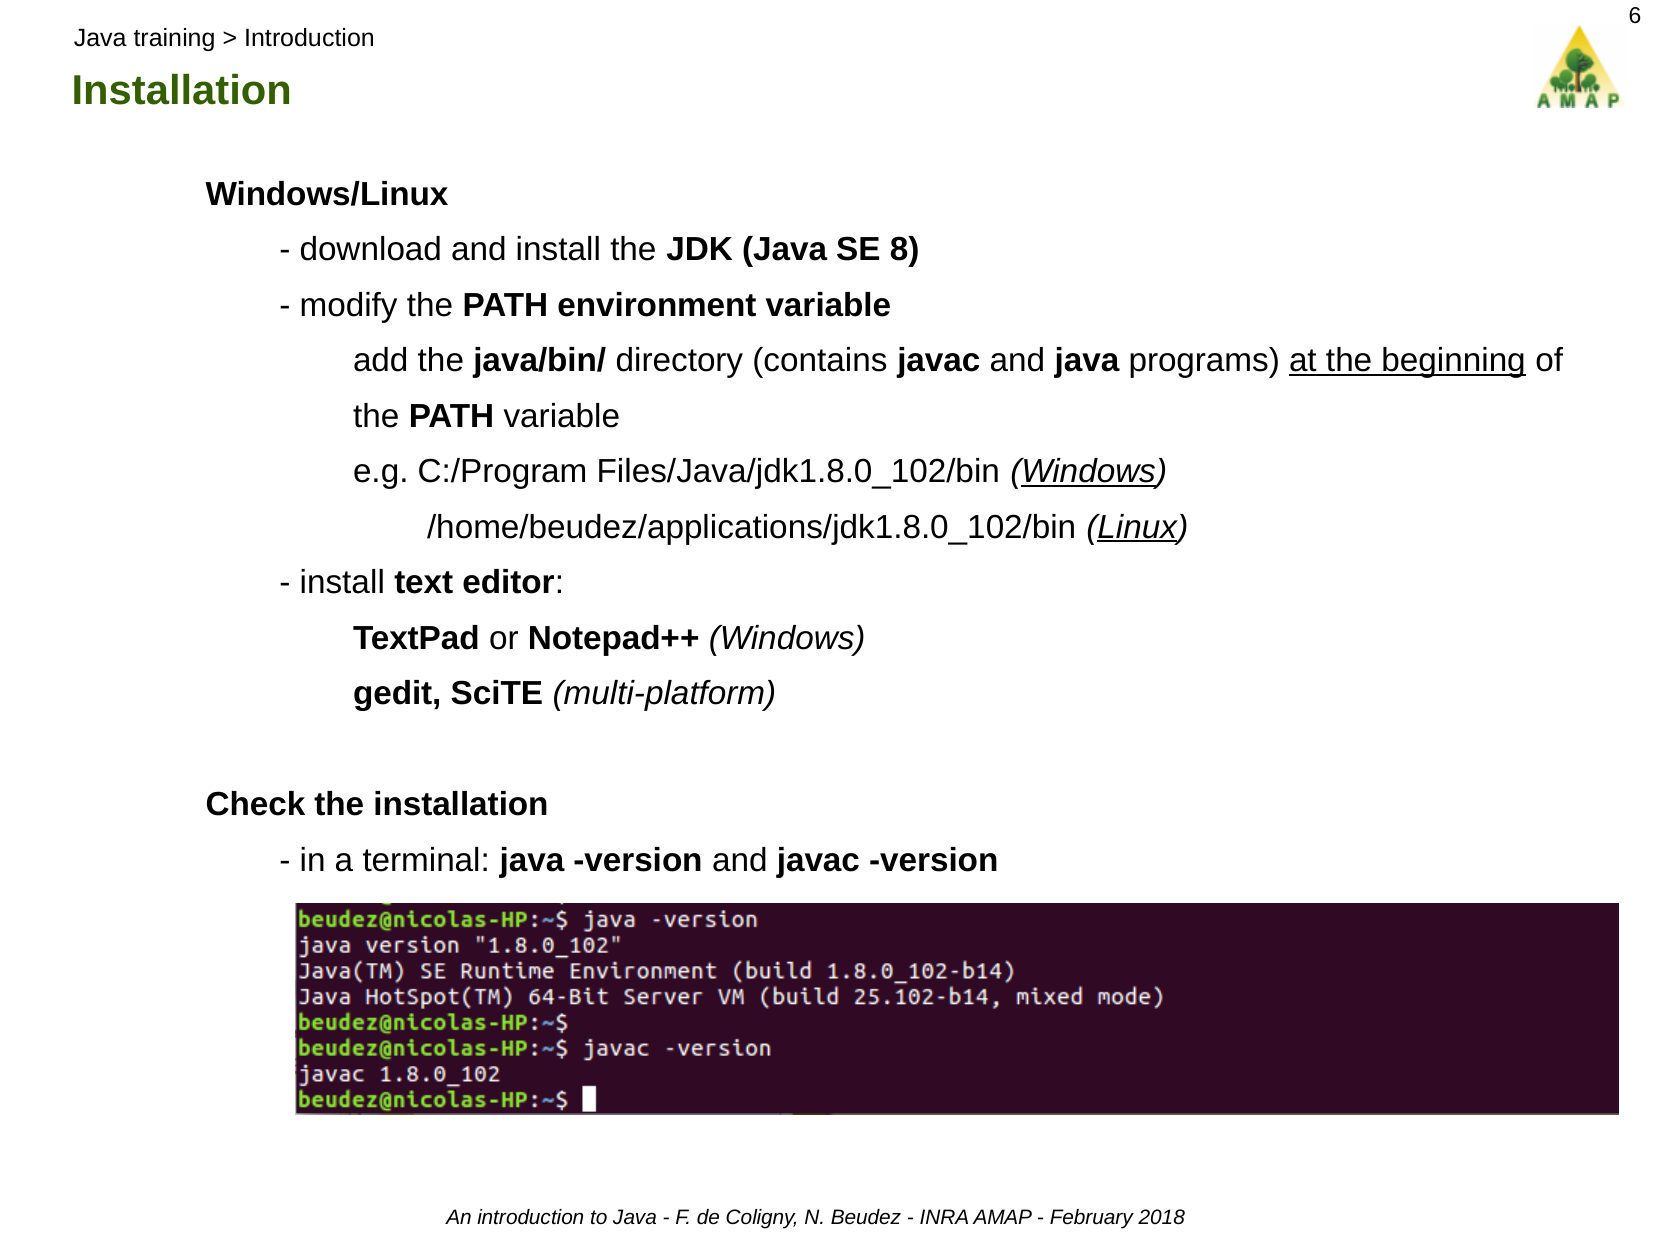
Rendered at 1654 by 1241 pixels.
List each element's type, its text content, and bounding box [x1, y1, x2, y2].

text_box Windows/Linux - download and install the JDK (Java SE 8) - modify the PATH environment variable add the java/bin/ directory (contains javac and java programs) at the beginning of the PATH variable e.g. C:/Program Files/Java/jdk1.8.0_102/bin (Windows) /home/beudez/applications/jdk1.8.0_102/bin (Linux) - install text editor: TextPad or Notepad++ (Windows) gedit, SciTE (multi-platform) Check the installation - in a terminal: java -version and javac -version [190, 149, 1632, 886]
picture [295, 903, 1619, 1115]
picture [1533, 25, 1627, 108]
text_box Java training > Introduction [59, 16, 1004, 60]
text_box Installation [56, 59, 1120, 121]
